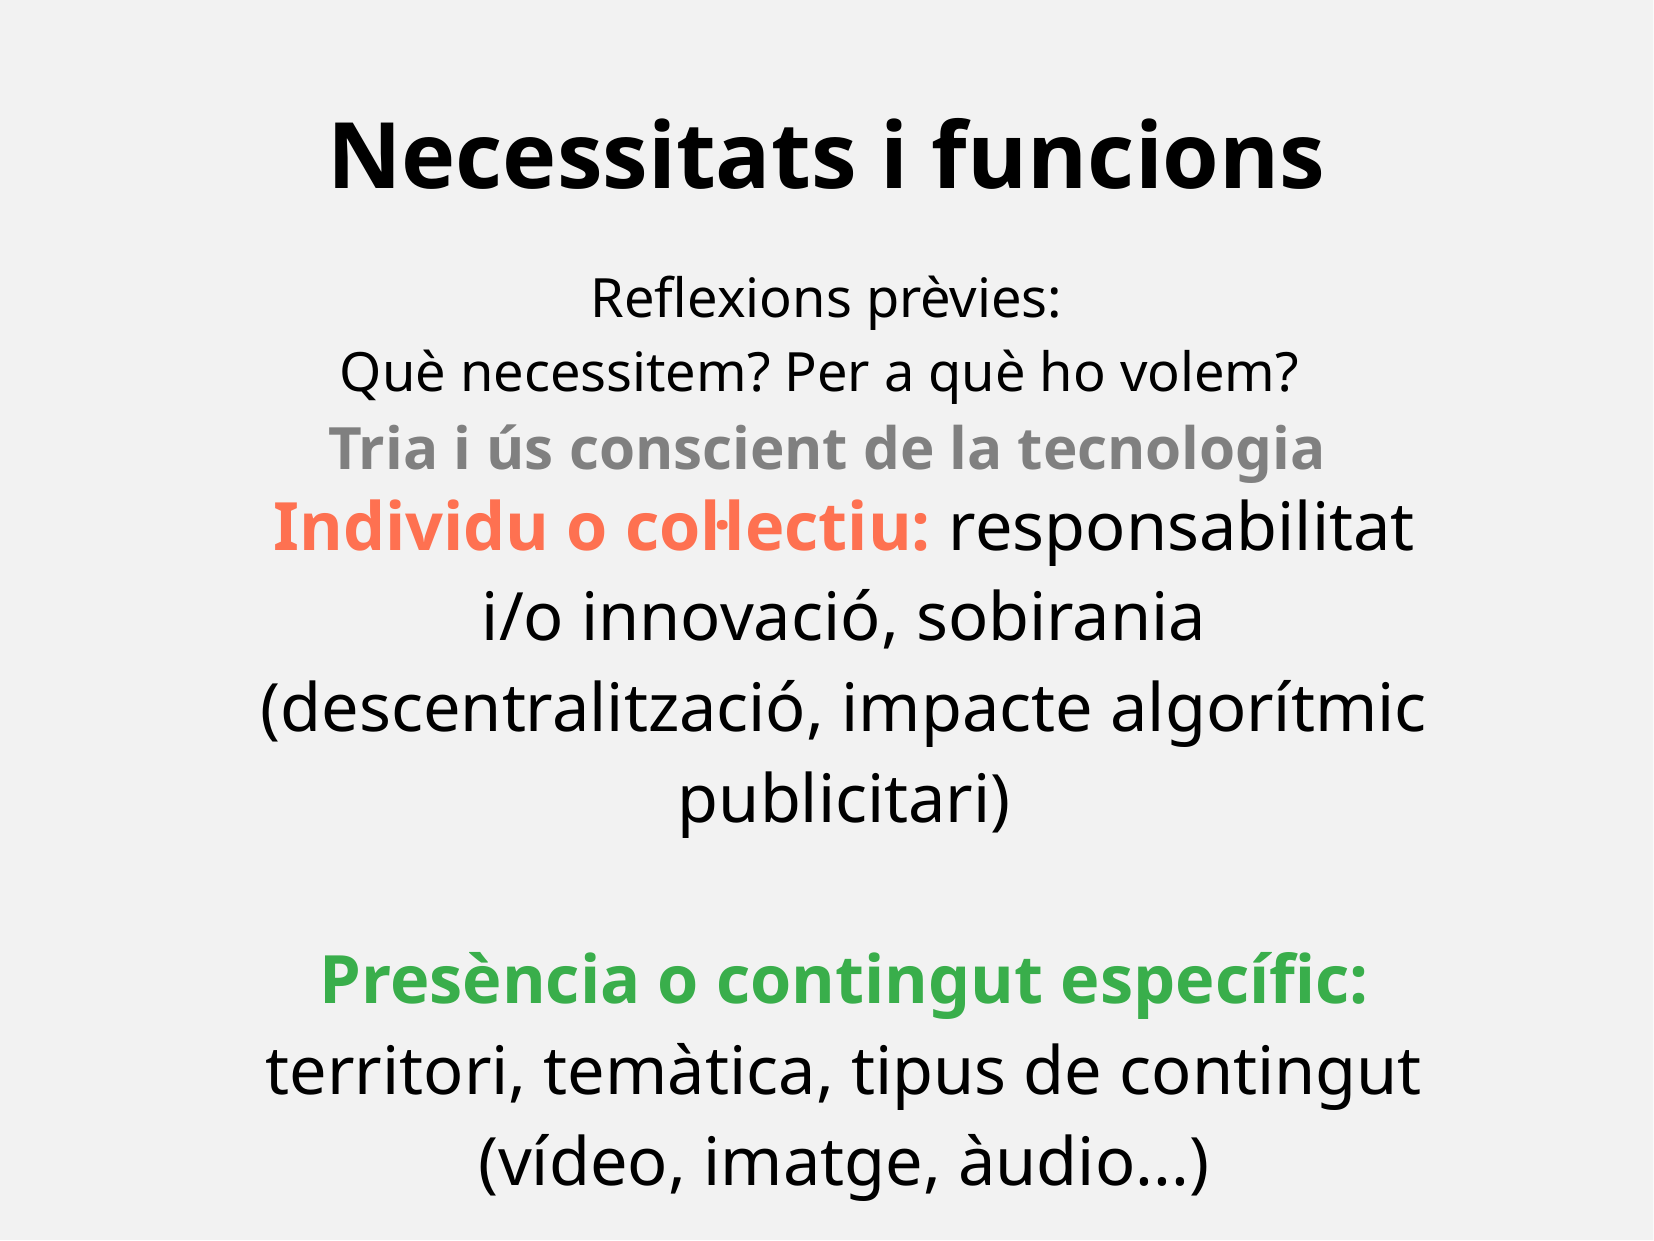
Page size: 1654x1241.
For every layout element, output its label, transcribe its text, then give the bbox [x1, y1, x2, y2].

title Reflexions prèvies: Què necessitem? Per a què ho volem? Tria i ús conscient de la tecnologia [0, 259, 1654, 487]
title Necessitats i funcions [82, 49, 1571, 257]
title Individu o col·lectiu: responsabilitat i/o innovació, sobirania (descentralització, impacte algorítmic publicitari) Presència o contingut específic: territori, temàtica, tipus de contingut (vídeo, imatge, àudio...) [224, 561, 1465, 1123]
